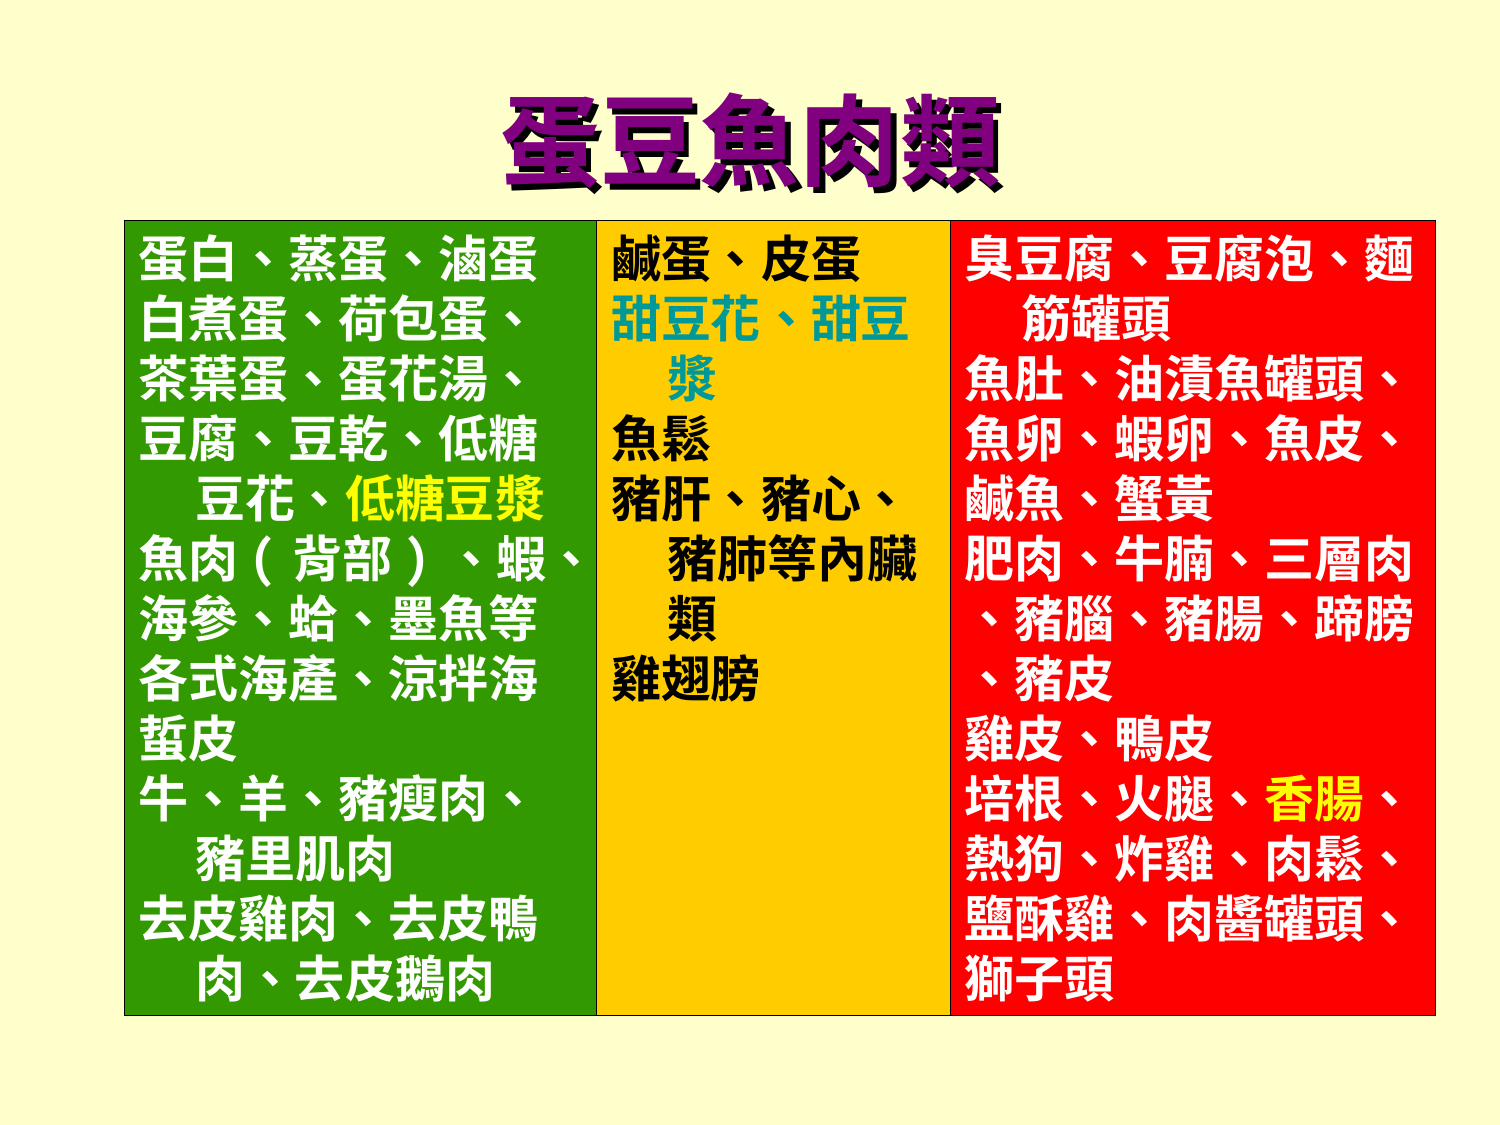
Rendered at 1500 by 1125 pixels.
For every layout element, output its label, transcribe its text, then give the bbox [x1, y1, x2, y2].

table_header 鹹蛋、皮蛋 甜豆花、甜豆漿 魚鬆 豬肝、豬心、豬肺等內臟類 雞翅膀 [597, 221, 950, 1015]
title 蛋豆魚肉類 [75, 45, 1426, 233]
table_header 蛋白、蒸蛋、滷蛋 白煮蛋、荷包蛋、 茶葉蛋、蛋花湯、 豆腐、豆乾、低糖豆花、低糖豆漿 魚肉(背部)、蝦、 海參、蛤、墨魚等 各式海產、涼拌海 蜇皮 牛、羊、豬瘦肉、豬里肌肉 去皮雞肉、去皮鴨肉、去皮鵝肉 [125, 221, 596, 1015]
table_header 臭豆腐、豆腐泡、麵筋罐頭 魚肚、油漬魚罐頭、 魚卵、蝦卵、魚皮、 鹹魚、蟹黃 肥肉、牛腩、三層肉 、豬腦、豬腸、蹄膀 、豬皮 雞皮、鴨皮 培根、火腿、香腸、 熱狗、炸雞、肉鬆、 鹽酥雞、肉醬罐頭、 獅子頭 [951, 221, 1435, 1015]
